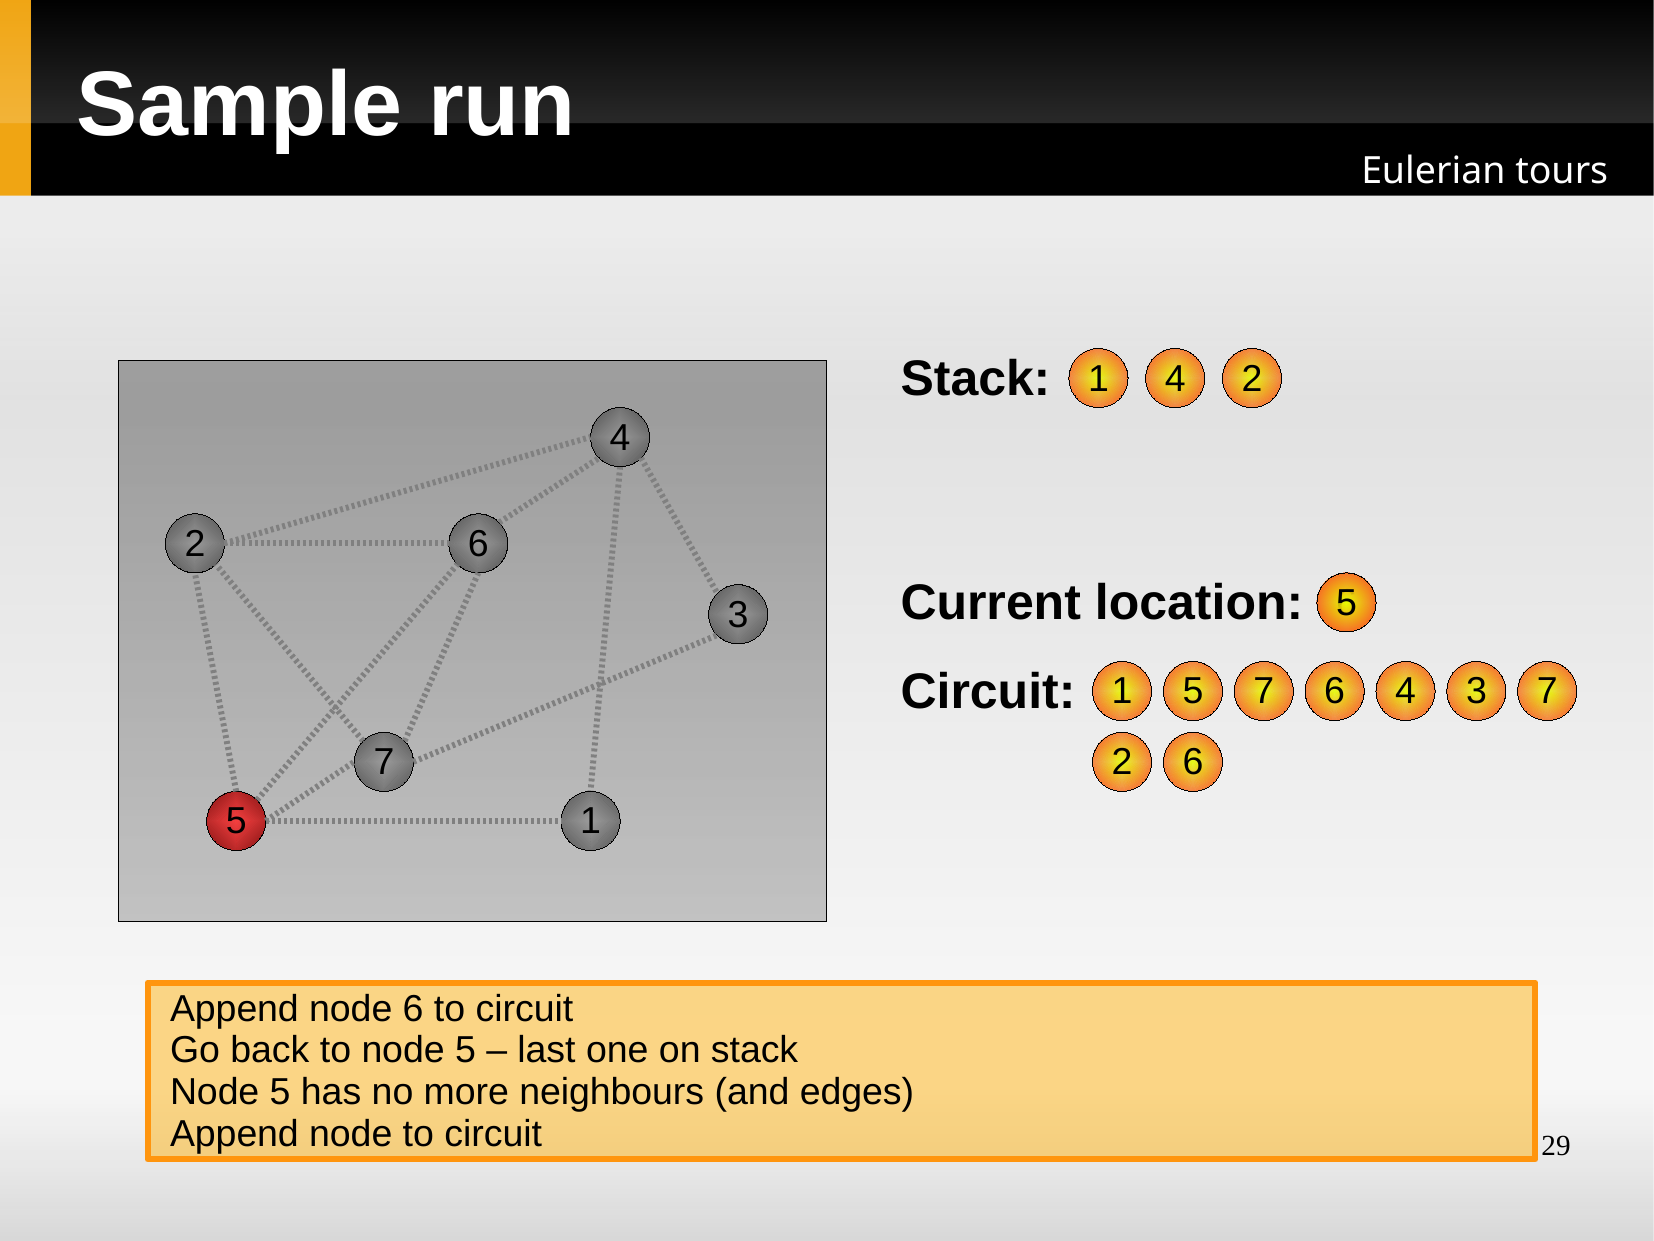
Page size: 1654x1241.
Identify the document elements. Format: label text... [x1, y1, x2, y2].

text_box 3 [1446, 661, 1506, 721]
text_box 3 [708, 584, 768, 644]
text_box 2 [165, 513, 225, 573]
text_box 6 [1163, 732, 1223, 792]
text_box 4 [1375, 661, 1436, 721]
text_box 5 [1316, 572, 1377, 632]
text_box 5 [1163, 661, 1223, 721]
text_box 1 [1092, 661, 1152, 721]
text_box 2 [1092, 732, 1152, 792]
text_box 2 [1222, 348, 1282, 408]
text_box 6 [448, 513, 508, 573]
text_box [118, 360, 827, 922]
text_box Current location: [885, 567, 1359, 638]
title Sample run [76, 0, 1565, 208]
text_box Append node 6 to circuit Go back to node 5 – last one on stack Node 5 has no more neighbours (and edges) Append node to circuit [147, 982, 1536, 1160]
text_box Circuit: [885, 655, 1093, 727]
text_box Stack: [885, 342, 1123, 414]
text_box 7 [1234, 661, 1294, 721]
text_box 6 [1305, 661, 1365, 721]
text_box 7 [354, 732, 414, 792]
text_box 4 [590, 407, 650, 467]
text_box 1 [1068, 348, 1129, 408]
text_box 4 [1145, 348, 1205, 408]
text_box 7 [1517, 661, 1577, 721]
text_box 1 [561, 791, 621, 851]
picture [0, 0, 1654, 1241]
text_box 5 [206, 791, 266, 851]
